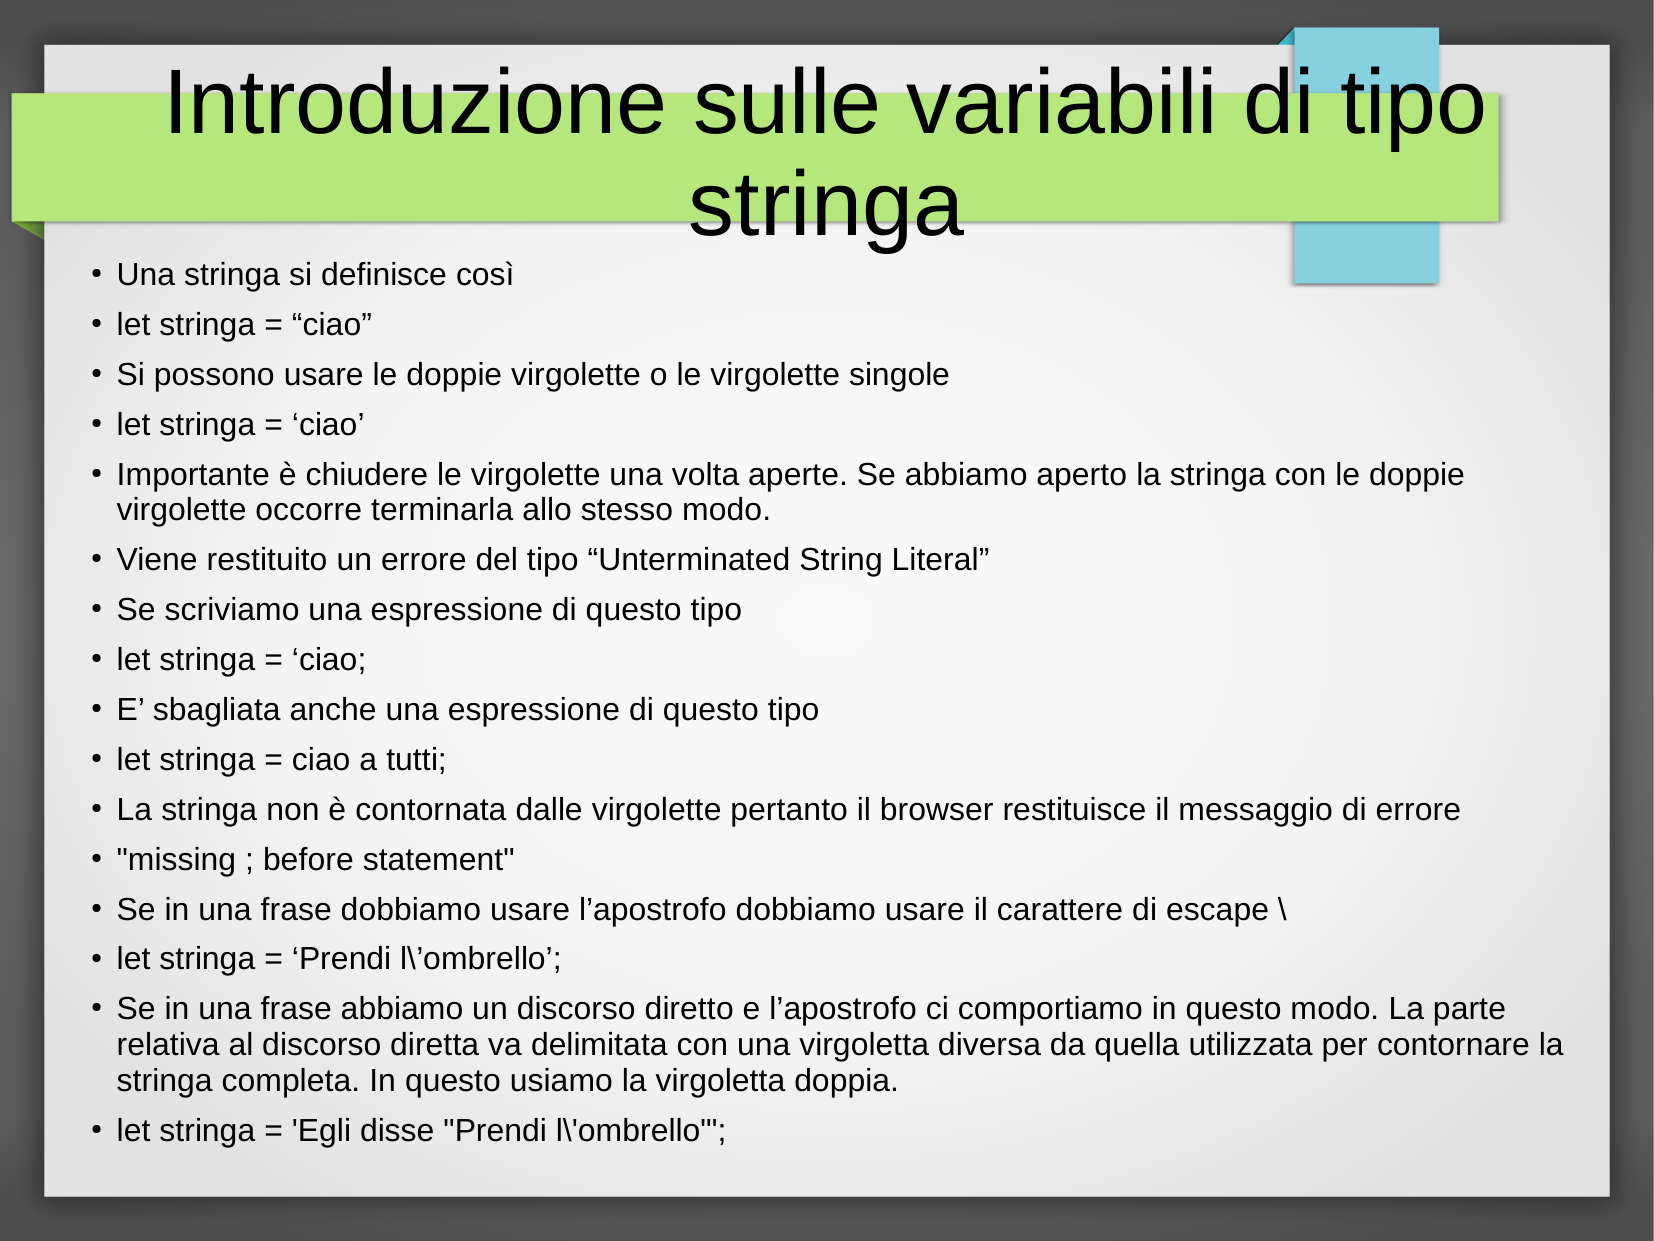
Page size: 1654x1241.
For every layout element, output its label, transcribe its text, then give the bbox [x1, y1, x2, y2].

list Una stringa si definisce così let stringa = “ciao” Si possono usare le doppie virgolette o le virgolette singole let stringa = ‘ciao’ Importante è chiudere le virgolette una volta aperte. Se abbiamo aperto la stringa con le doppie virgolette occorre terminarla allo stesso modo. Viene restituito un errore del tipo “Unterminated String Literal” Se scriviamo una espressione di questo tipo let stringa = ‘ciao; E’ sbagliata anche una espressione di questo tipo let stringa = ciao a tutti; La stringa non è contornata dalle virgolette pertanto il browser restituisce il messaggio di errore "missing ; before statement" Se in una frase dobbiamo usare l’apostrofo dobbiamo usare il carattere di escape \ let stringa = ‘Prendi l\’ombrello’; Se in una frase abbiamo un discorso diretto e l’apostrofo ci comportiamo in questo modo. La parte relativa al discorso diretta va delimitata con una virgoletta diversa da quella utilizzata per contornare la stringa completa. In questo usiamo la virgoletta doppia. let stringa = 'Egli disse "Prendi l\'ombrello"'; [82, 256, 1571, 1158]
picture [0, 0, 1654, 1241]
title Introduzione sulle variabili di tipo stringa [82, 49, 1571, 256]
